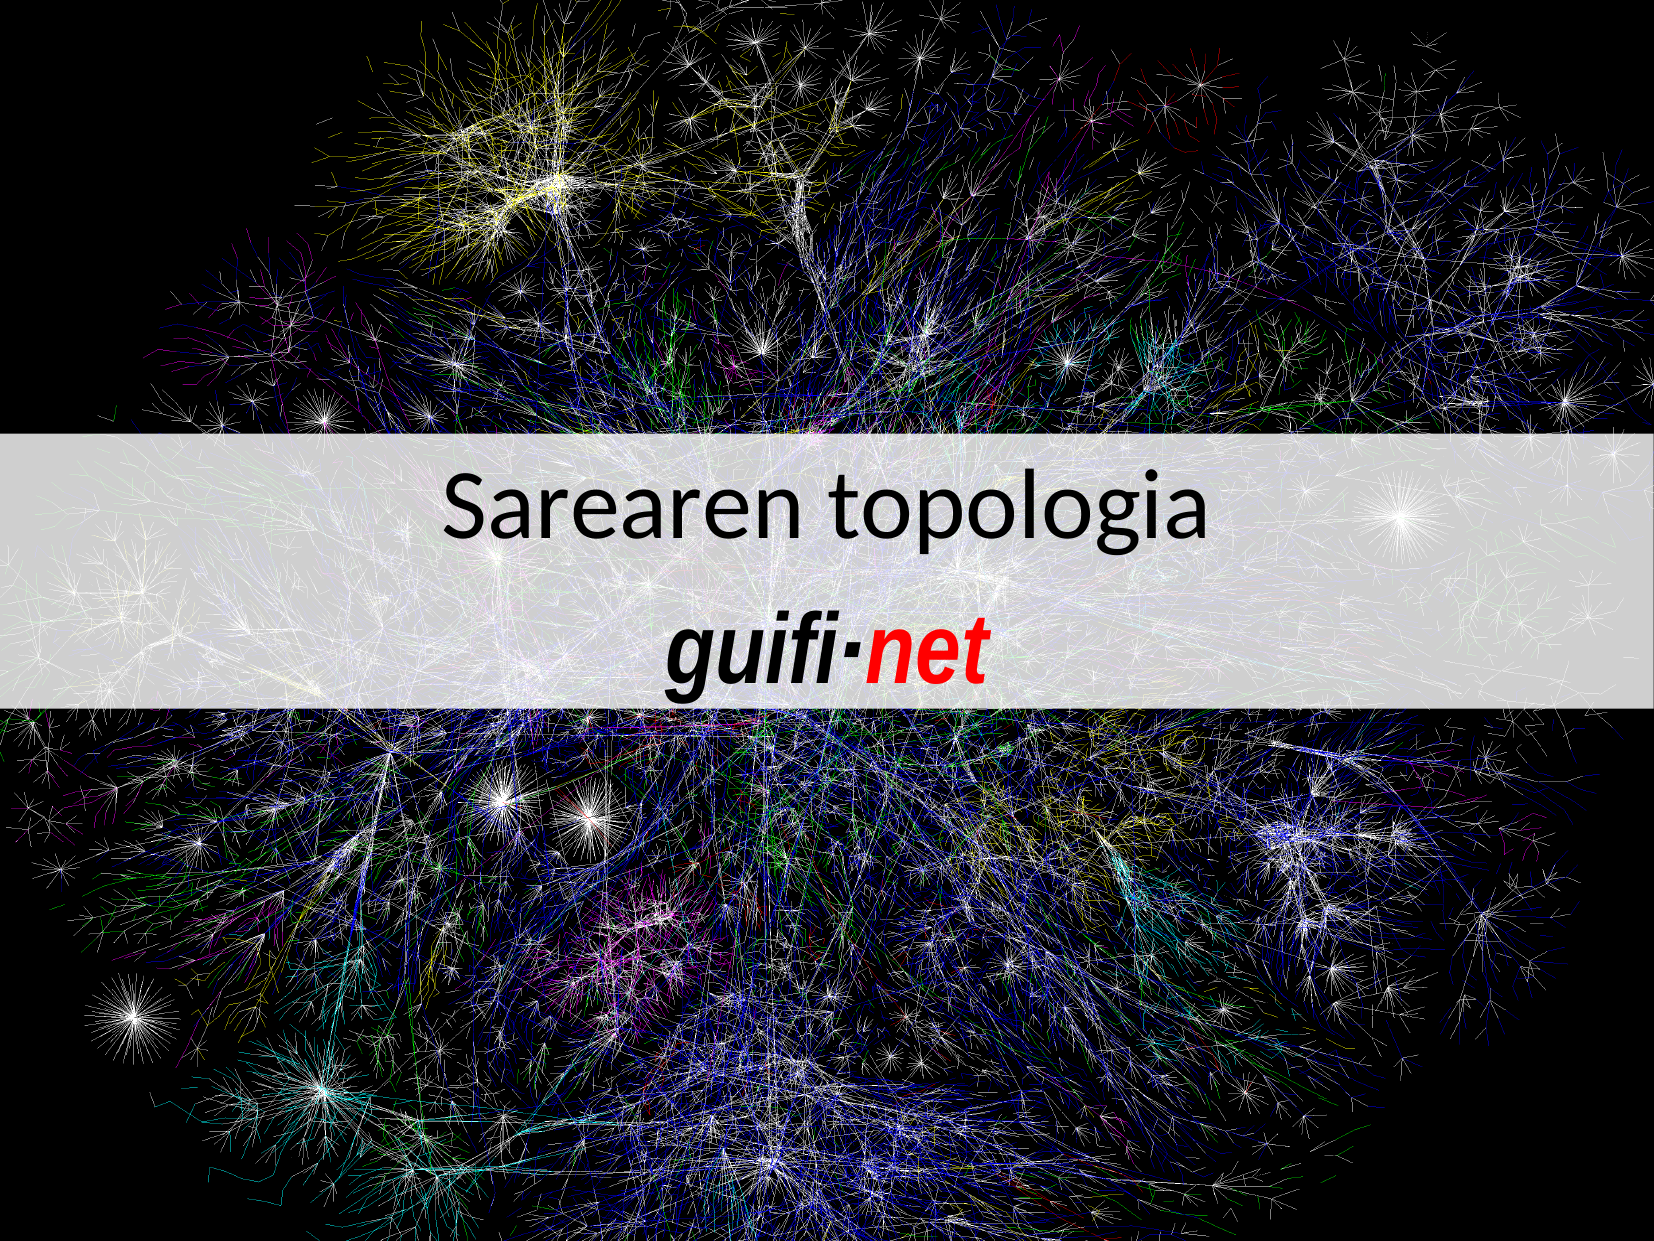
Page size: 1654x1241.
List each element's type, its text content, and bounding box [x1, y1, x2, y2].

picture [0, 709, 1654, 1241]
text_box Sarearen topologia guifi·net [0, 433, 1654, 709]
picture [0, 0, 1654, 433]
